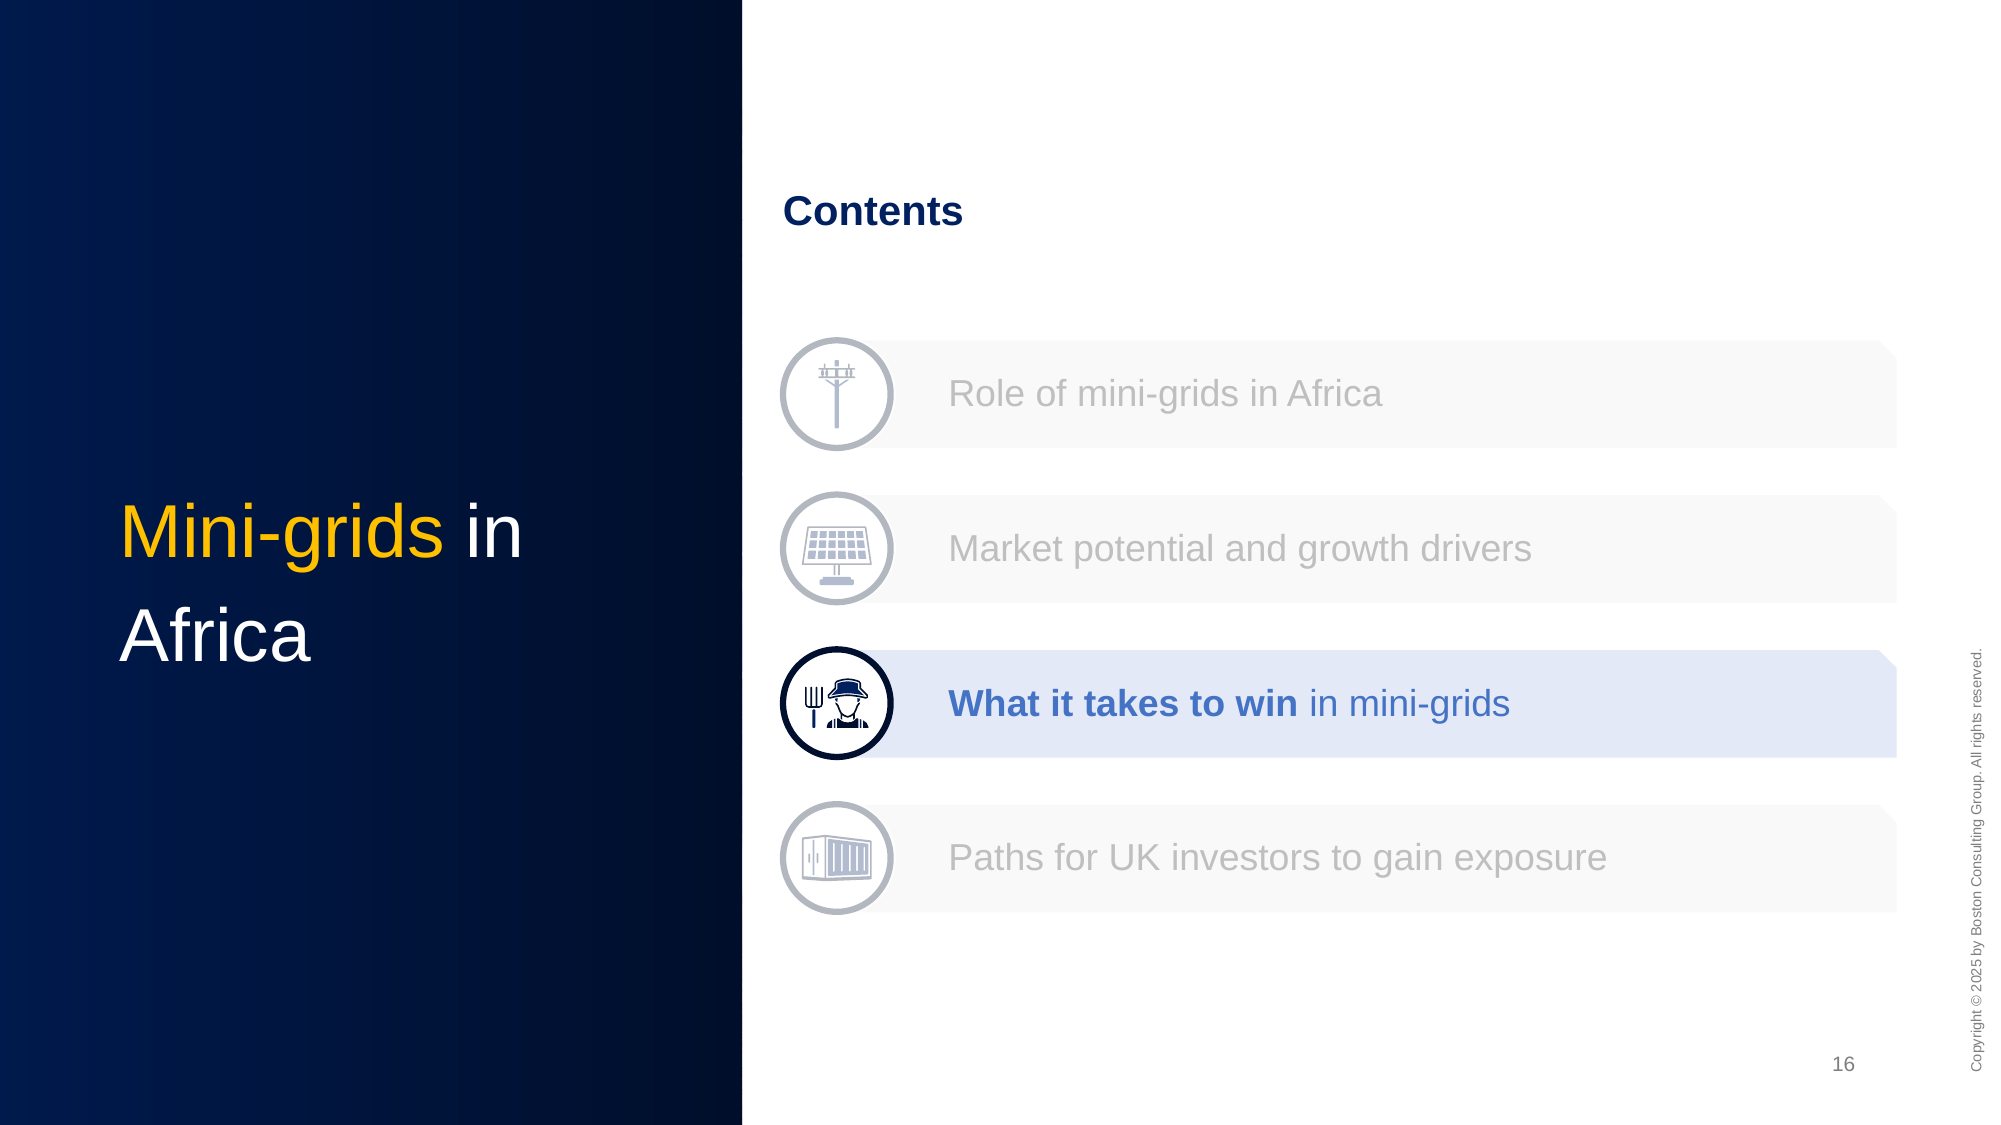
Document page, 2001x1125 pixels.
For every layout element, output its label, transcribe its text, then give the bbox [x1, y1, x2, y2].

text_box [783, 649, 948, 758]
text_box Paths for UK investors to gain exposure [948, 804, 1897, 913]
text_box Mini-grids in Africa [103, 461, 665, 678]
text_box [777, 798, 948, 918]
text_box Role of mini-grids in Africa [948, 340, 1897, 448]
text_box [777, 334, 948, 454]
text_box What it takes to win in mini-grids [948, 650, 1897, 758]
text_box Contents [783, 176, 1897, 247]
text_box Market potential and growth drivers [948, 495, 1897, 603]
text_box [777, 489, 948, 608]
text_box [0, 0, 742, 1125]
